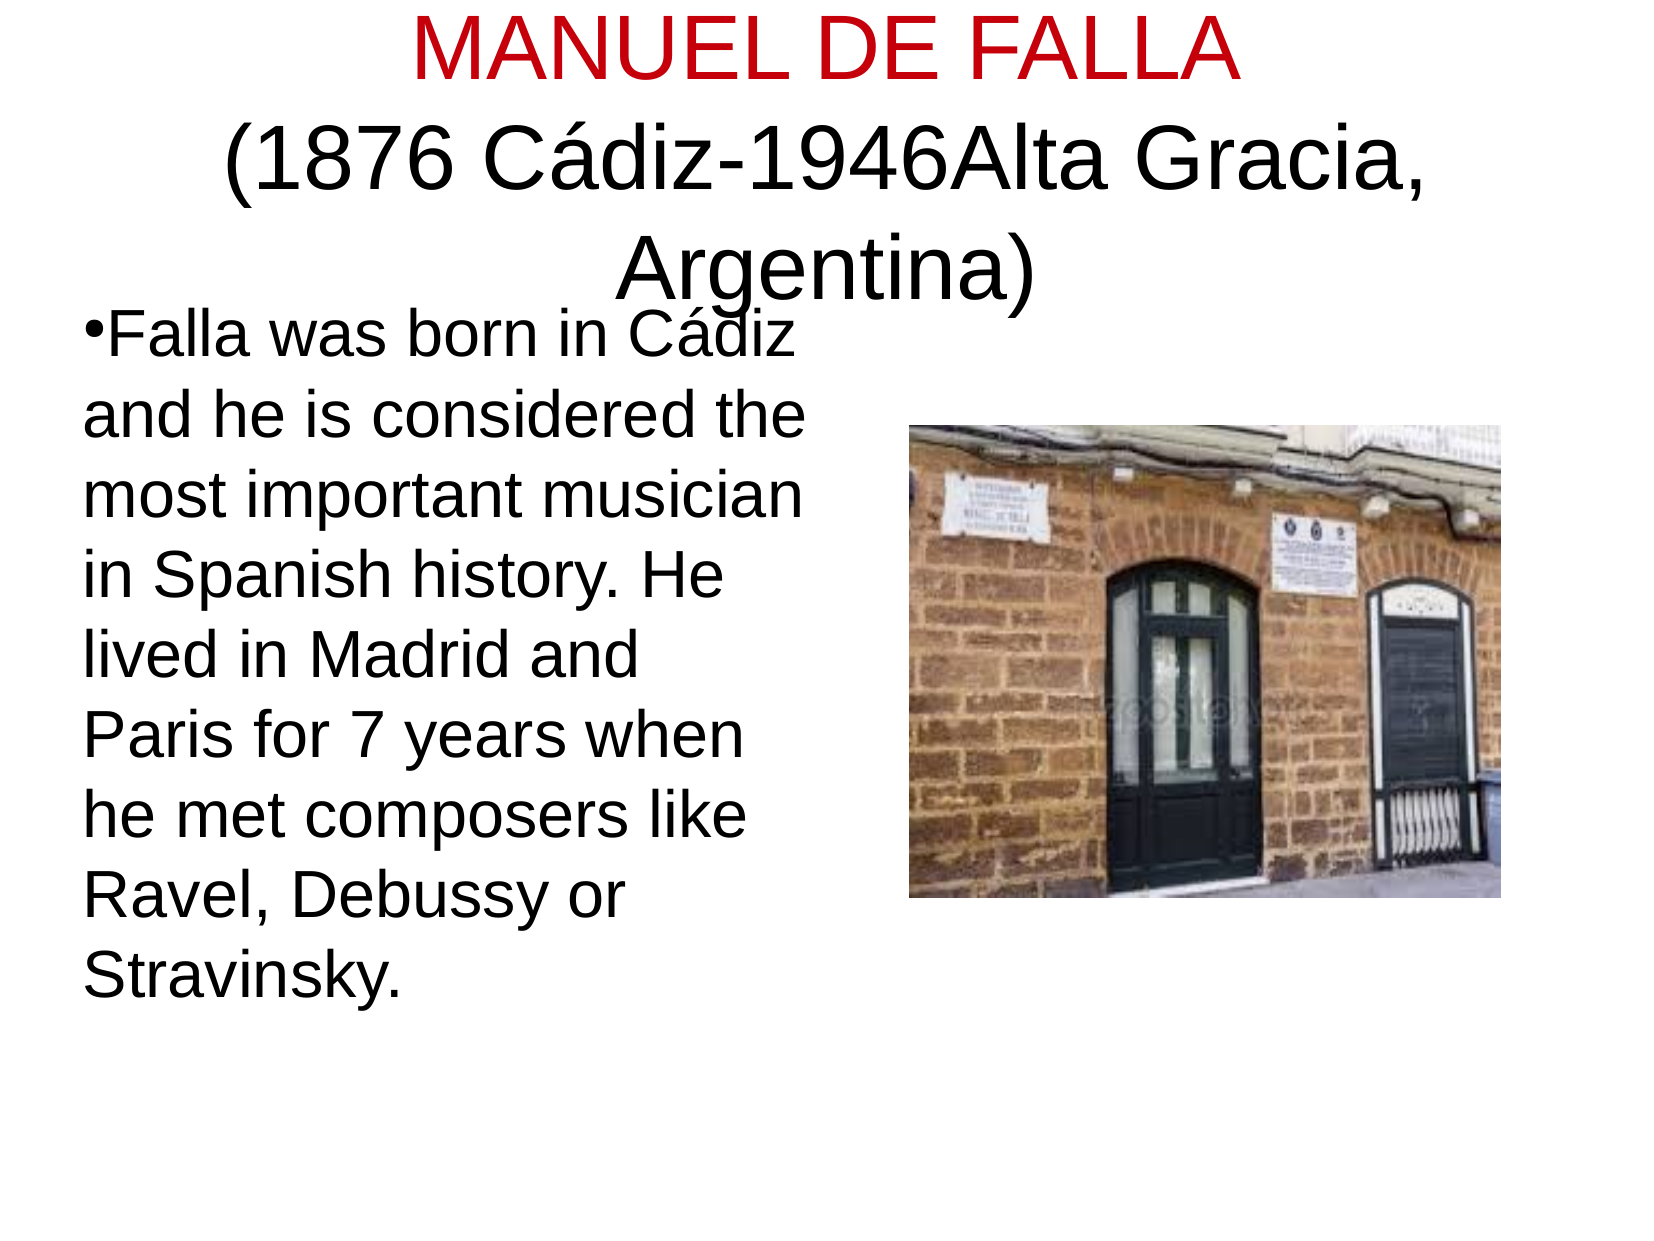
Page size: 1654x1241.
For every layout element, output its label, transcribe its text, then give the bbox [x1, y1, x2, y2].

picture [909, 425, 1501, 898]
list Falla was born in Cádiz and he is considered the most important musician in Spanish history. He lived in Madrid and Paris for 7 years when he met composers like Ravel, Debussy or Stravinsky. [82, 290, 809, 1113]
title MANUEL DE FALLA (1876 Cádiz-1946Alta Gracia, Argentina) [82, 0, 1571, 307]
